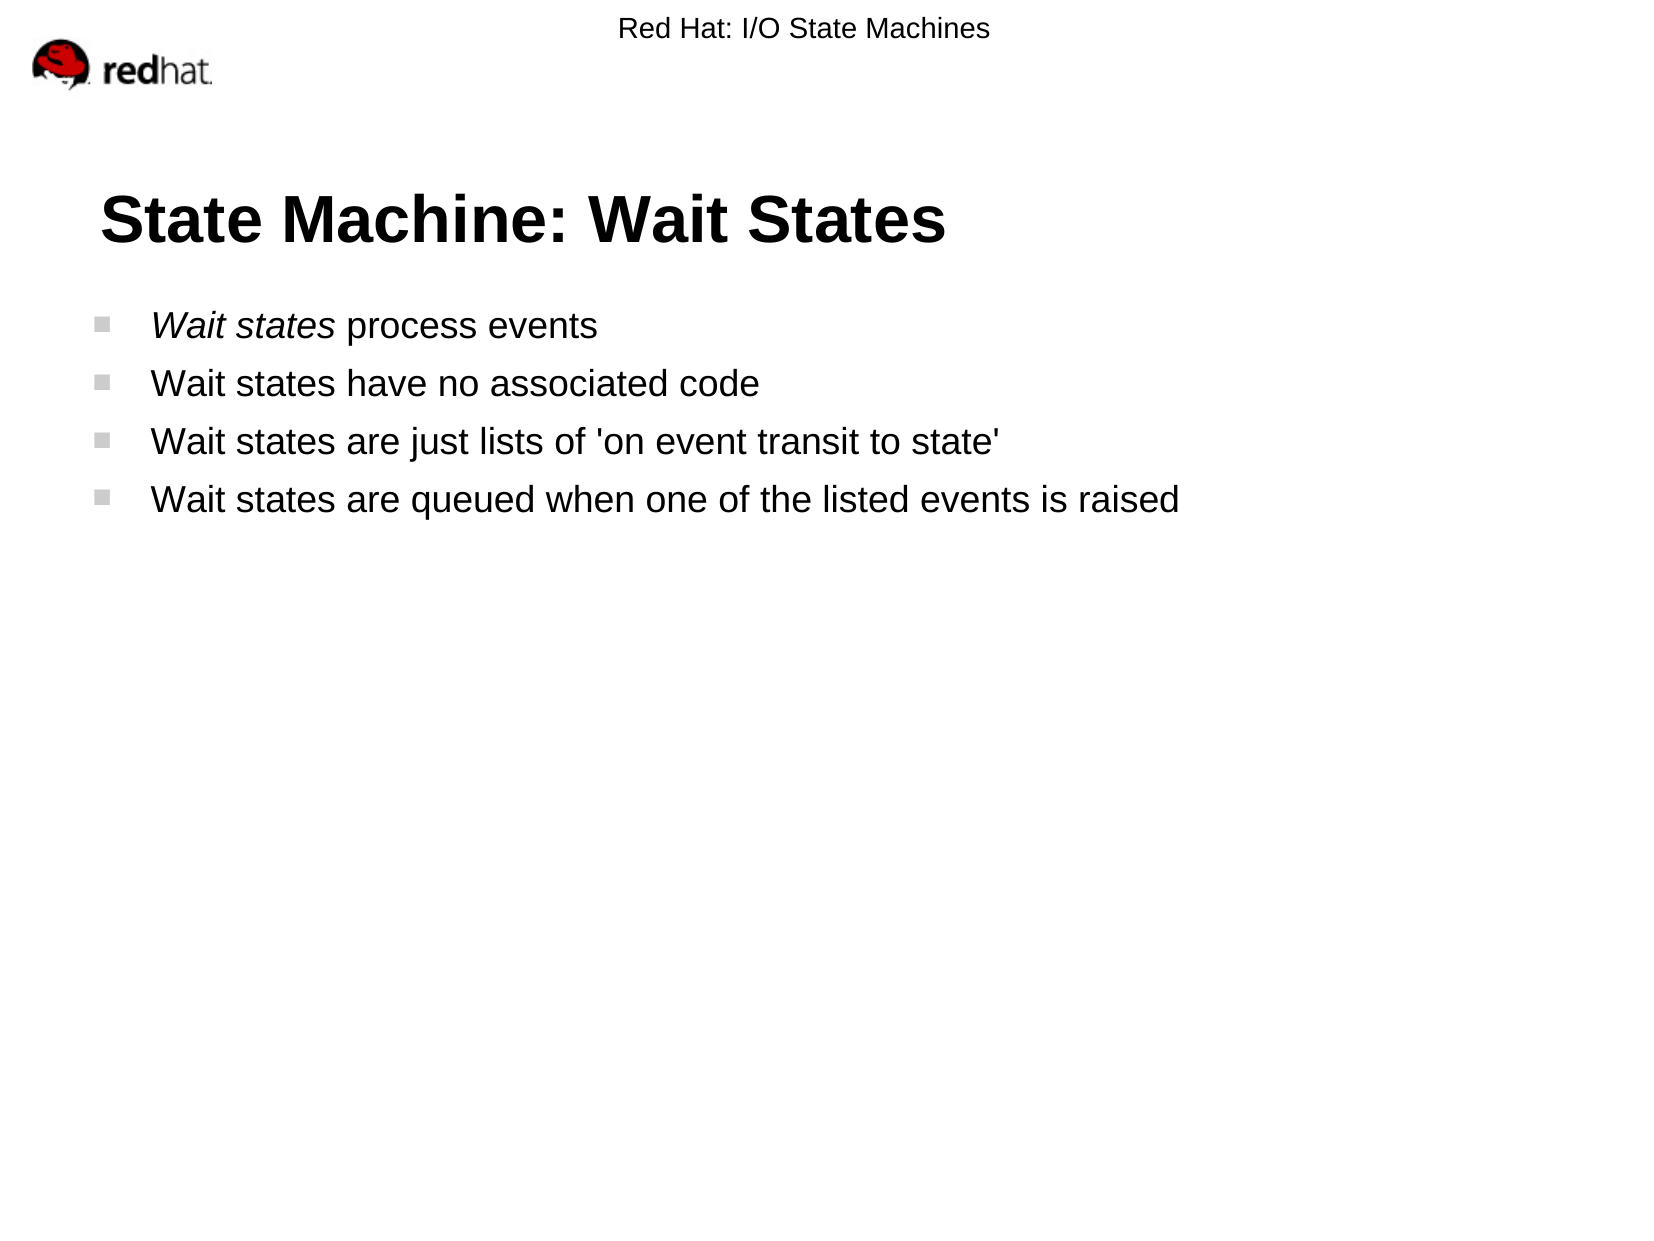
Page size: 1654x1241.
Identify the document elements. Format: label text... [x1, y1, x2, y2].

title State Machine: Wait States [100, 164, 1506, 275]
list Wait states process events Wait states have no associated code Wait states are just lists of 'on event transit to state' Wait states are queued when one of the listed events is raised [94, 304, 1500, 1174]
picture [31, 37, 212, 98]
